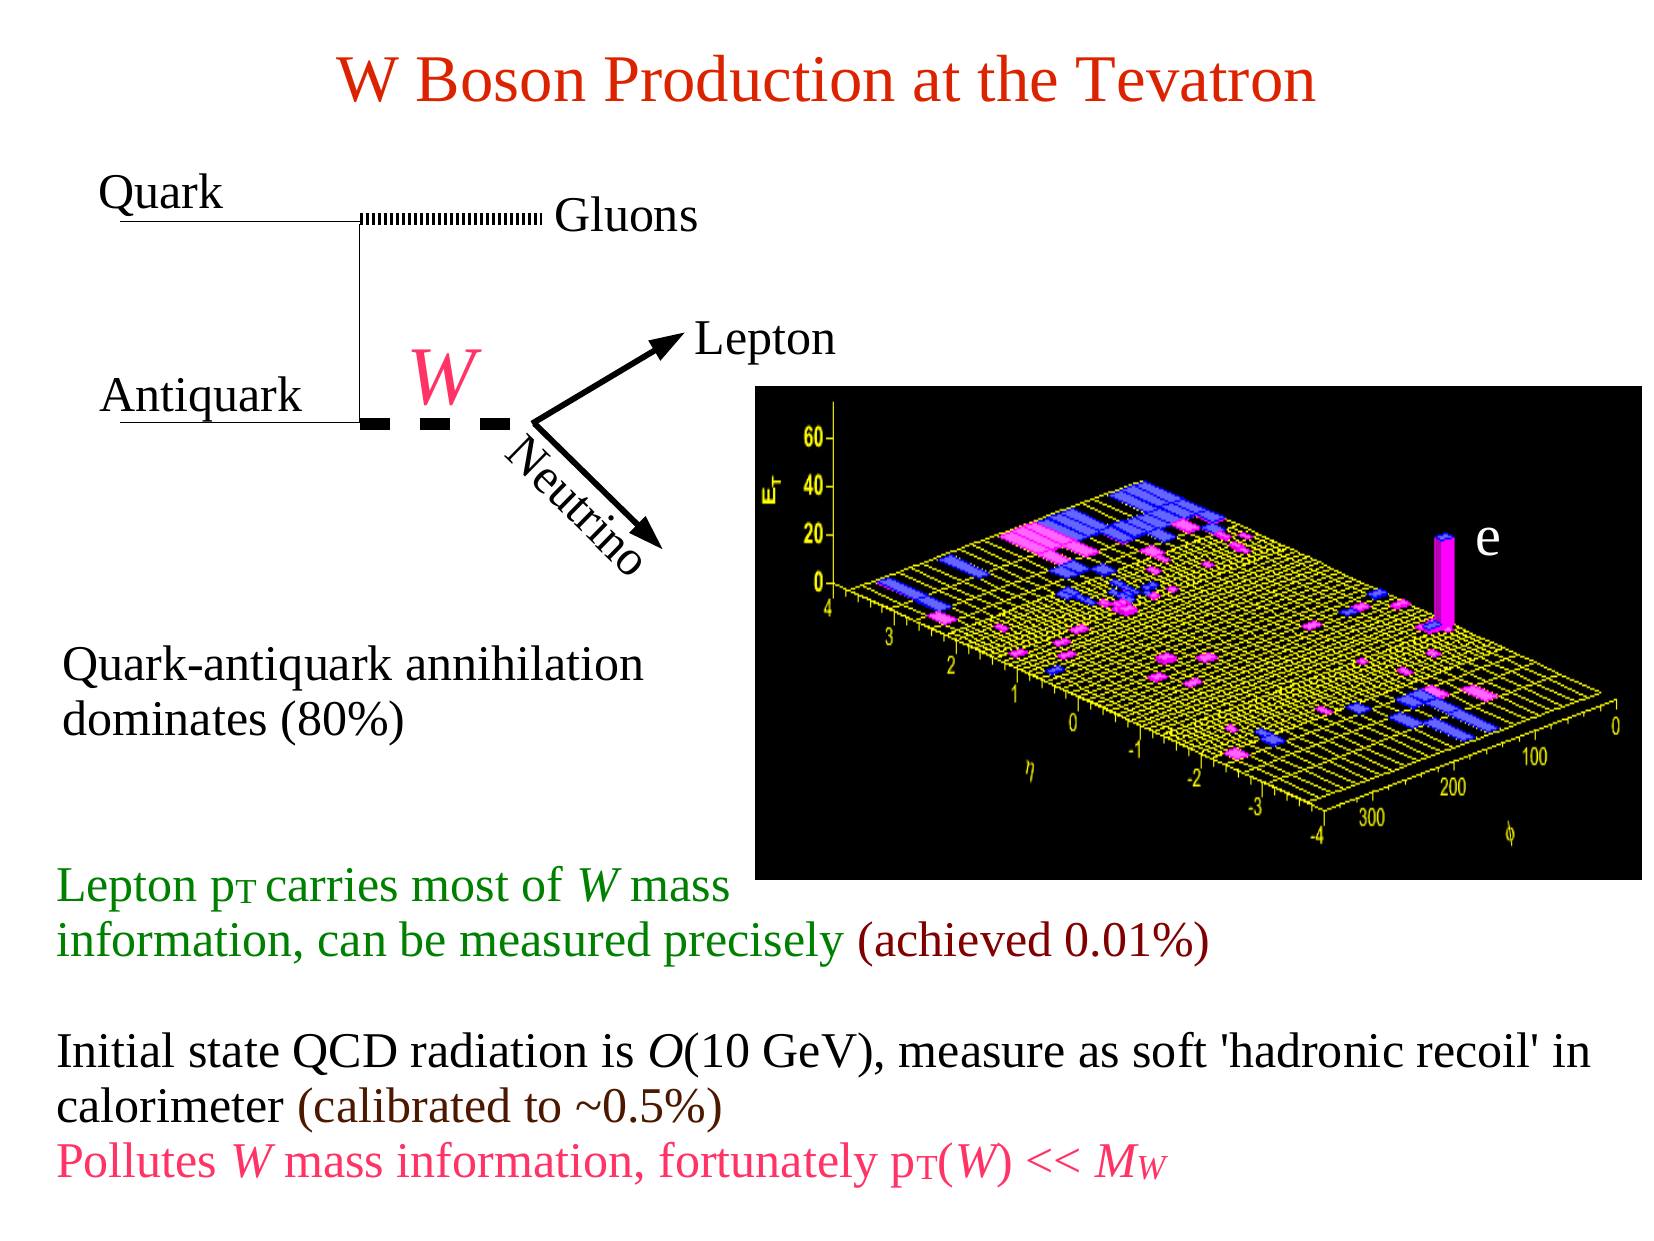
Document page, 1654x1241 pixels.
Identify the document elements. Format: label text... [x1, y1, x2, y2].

title W Boson Production at the Tevatron [121, 2, 1534, 156]
text_box Gluons [554, 187, 699, 243]
text_box Lepton [694, 310, 837, 366]
text_box W [406, 330, 503, 431]
text_box e [1475, 503, 1502, 574]
text_box Lepton pT carries most of W mass information, can be measured precisely (achieved 0.01%) Initial state QCD radiation is O(10 GeV), measure as soft 'hadronic recoil' in calorimeter (calibrated to ~0.5%) Pollutes W mass information, fortunately pT(W) << MW [56, 856, 1590, 1239]
text_box Antiquark [99, 366, 303, 422]
picture [755, 386, 1642, 880]
text_box Quark-antiquark annihilation dominates (80%) [62, 635, 645, 756]
text_box Quark [98, 163, 224, 219]
